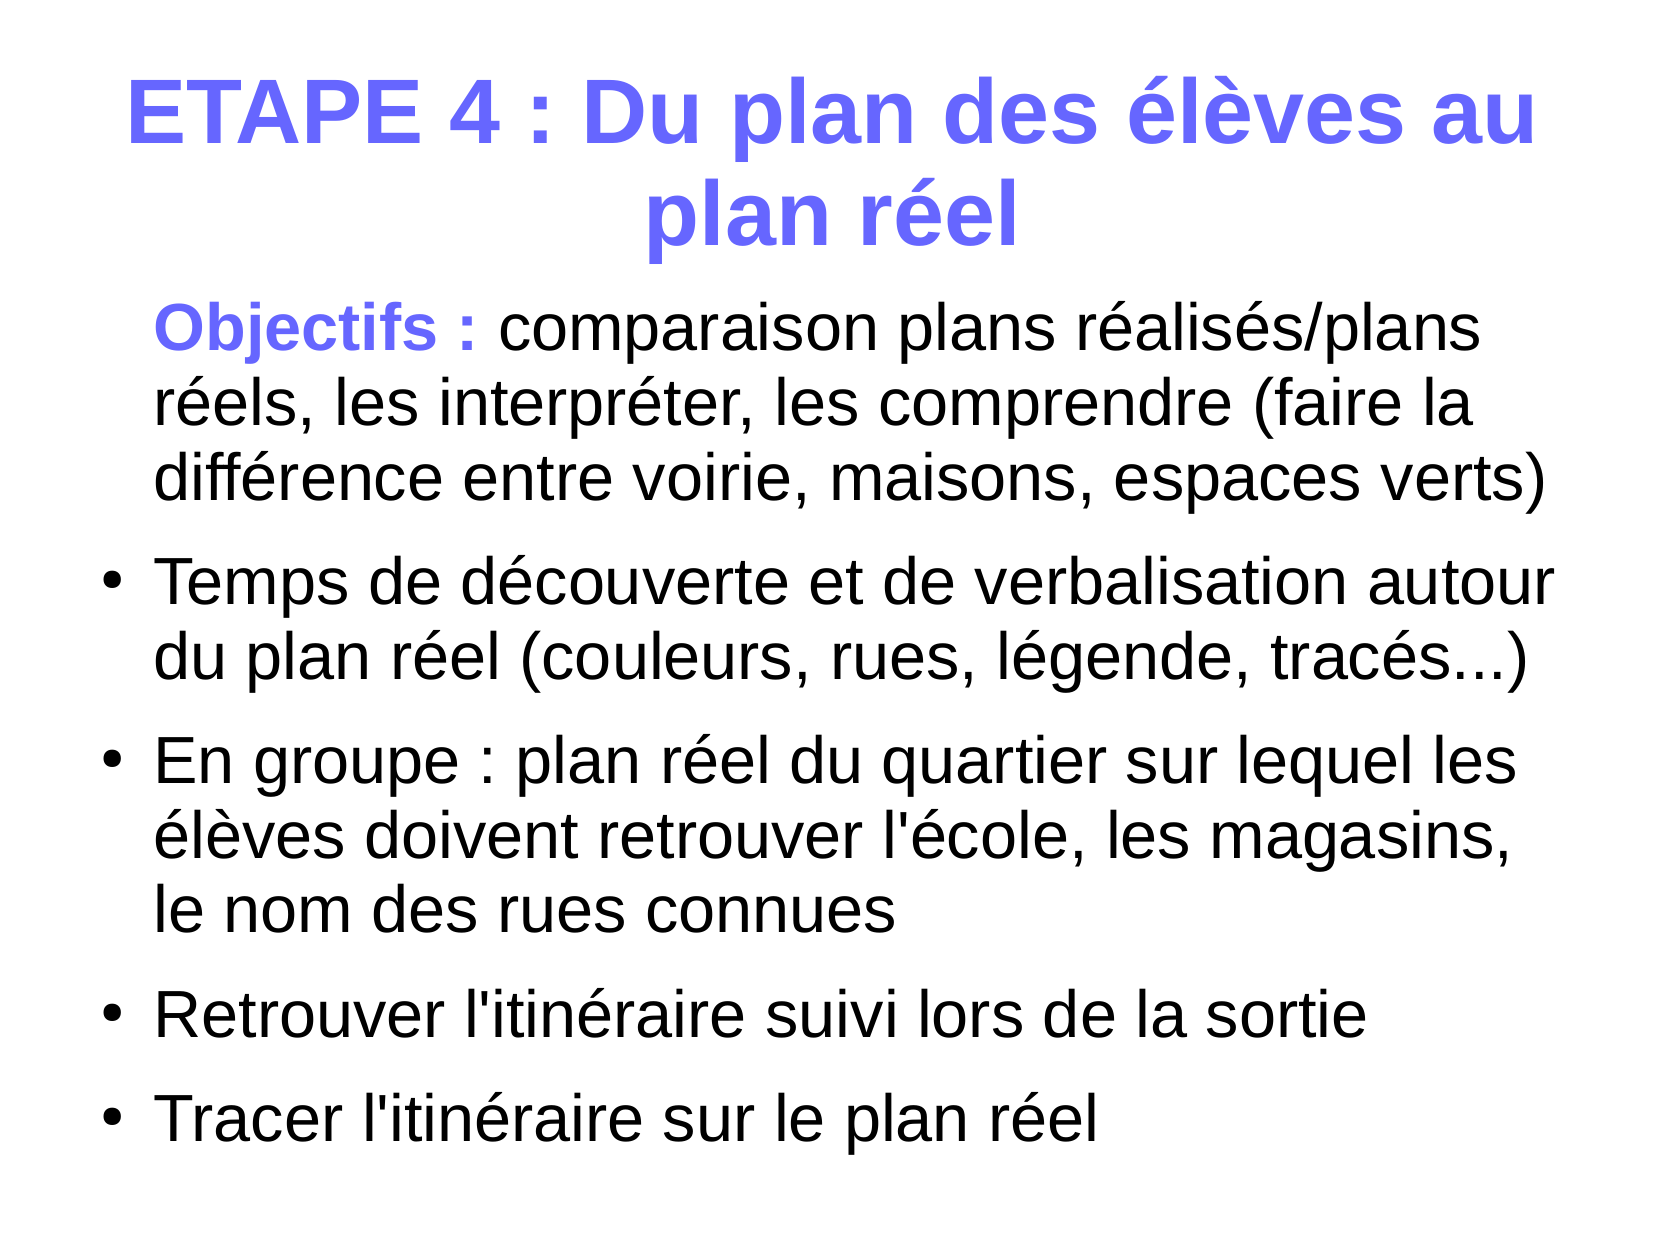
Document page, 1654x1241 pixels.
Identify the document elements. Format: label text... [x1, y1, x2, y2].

title ETAPE 4 : Du plan des élèves au plan réel [88, 59, 1577, 267]
list Objectifs : comparaison plans réalisés/plans réels, les interpréter, les comprendre (faire la différence entre voirie, maisons, espaces verts) Temps de découverte et de verbalisation autour du plan réel (couleurs, rues, légende, tracés...) En groupe : plan réel du quartier sur lequel les élèves doivent retrouver l'école, les magasins, le nom des rues connues Retrouver l'itinéraire suivi lors de la sortie Tracer l'itinéraire sur le plan réel [82, 290, 1571, 1156]
